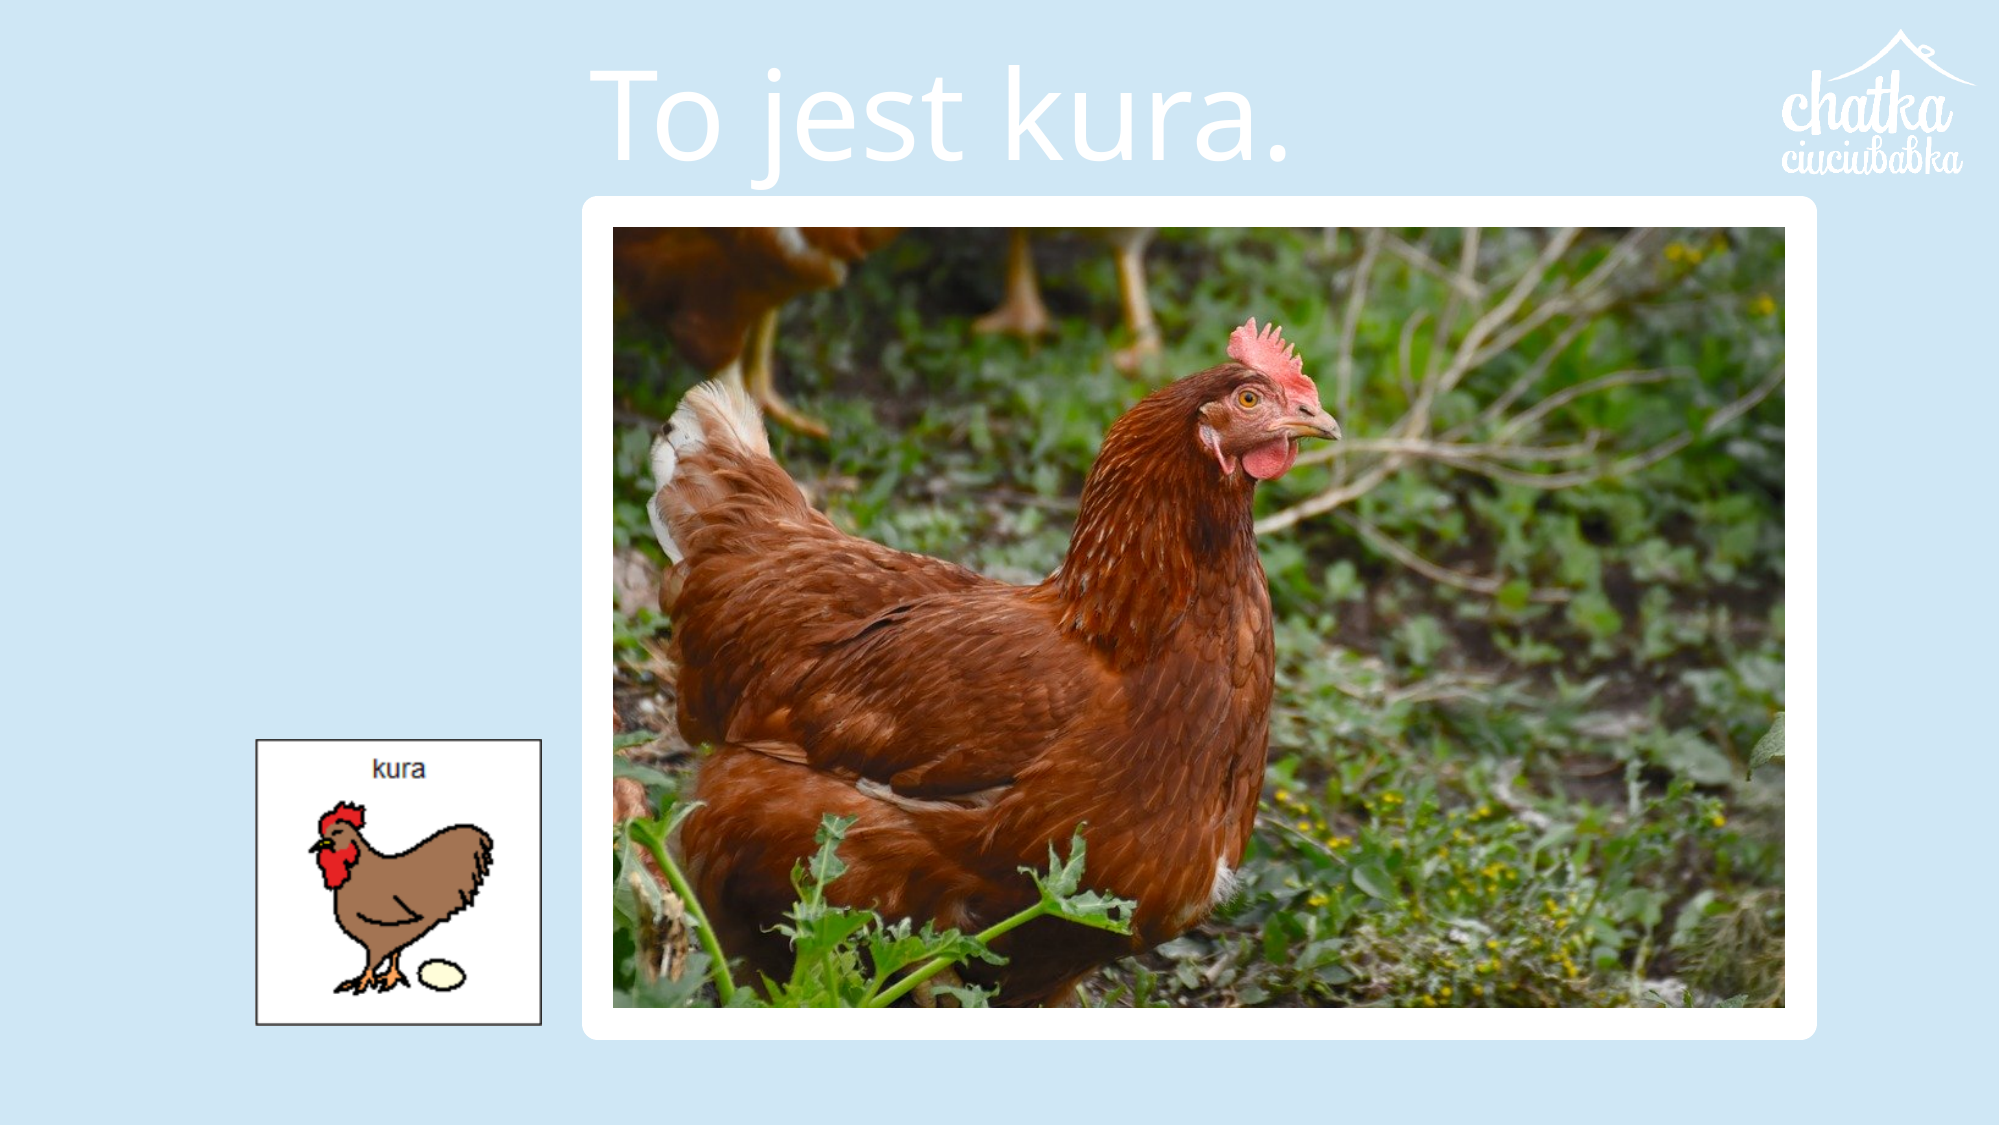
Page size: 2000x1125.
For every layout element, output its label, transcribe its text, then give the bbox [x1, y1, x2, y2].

picture [255, 739, 542, 1026]
picture [1755, 5, 1991, 241]
text_box To jest kura. [574, 45, 1668, 196]
picture [613, 227, 1786, 1009]
